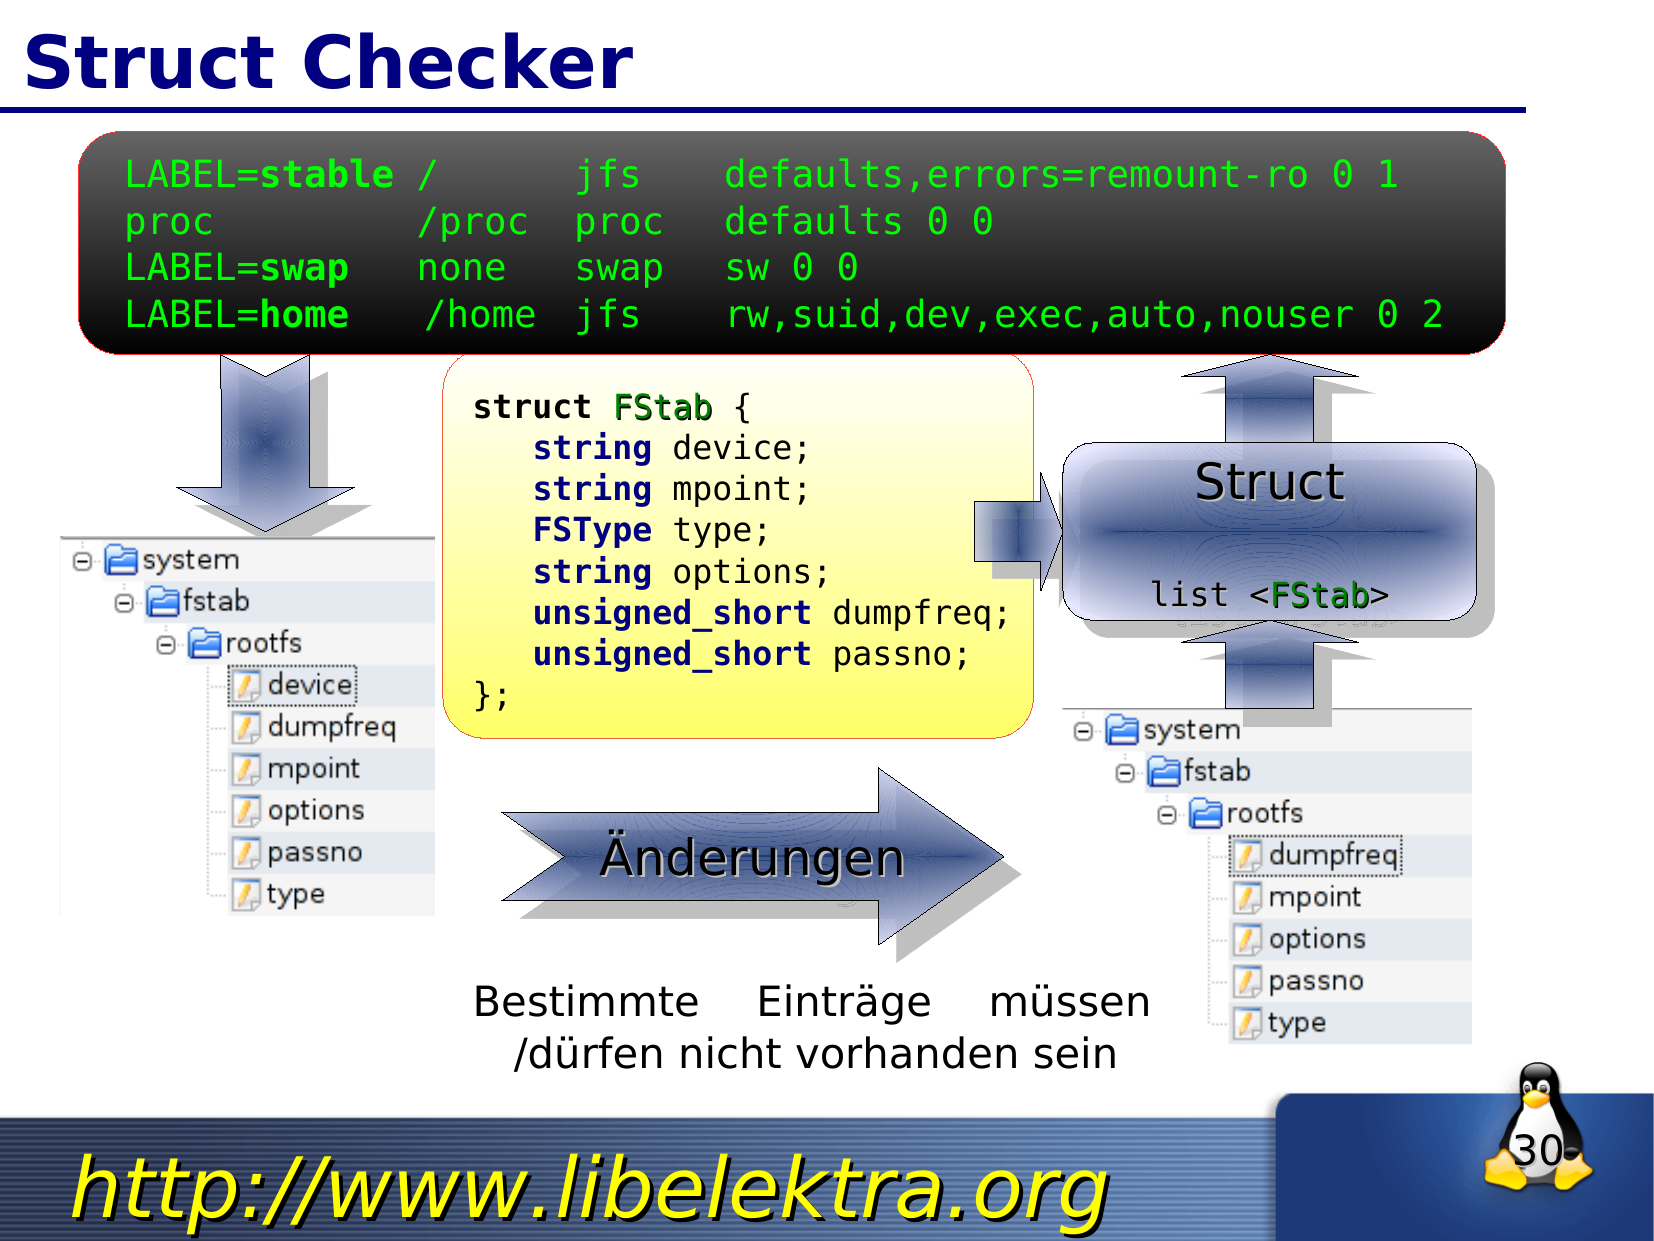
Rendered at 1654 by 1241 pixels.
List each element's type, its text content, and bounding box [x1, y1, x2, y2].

picture [0, 1061, 1654, 1241]
text_box [1034, 472, 1062, 591]
text_box LABEL=stable / jfs defaults,errors=remount-ro 0 1 proc /proc proc defaults 0 0 LABEL=swap none swap sw 0 0 LABEL=home /home jfs rw,suid,dev,exec,auto,nouser 0 2 [124, 151, 1460, 335]
text_box Struct list <FStab> [1062, 442, 1477, 621]
text_box [78, 131, 1506, 739]
text_box <Nummer> [1312, 1122, 1565, 1178]
text_box Struct Checker [22, 14, 1611, 111]
text_box Bestimmte Einträge müssen /dürfen nicht vorhanden sein [472, 974, 1152, 1093]
text_box struct FStab { string device; string mpoint; FSType type; string options; unsigned_short dumpfreq; unsigned_short passno; }; [472, 385, 1034, 712]
text_box Änderungen [501, 767, 1004, 945]
picture [1062, 708, 1472, 1051]
picture [59, 536, 435, 916]
text_box [1181, 620, 1359, 709]
